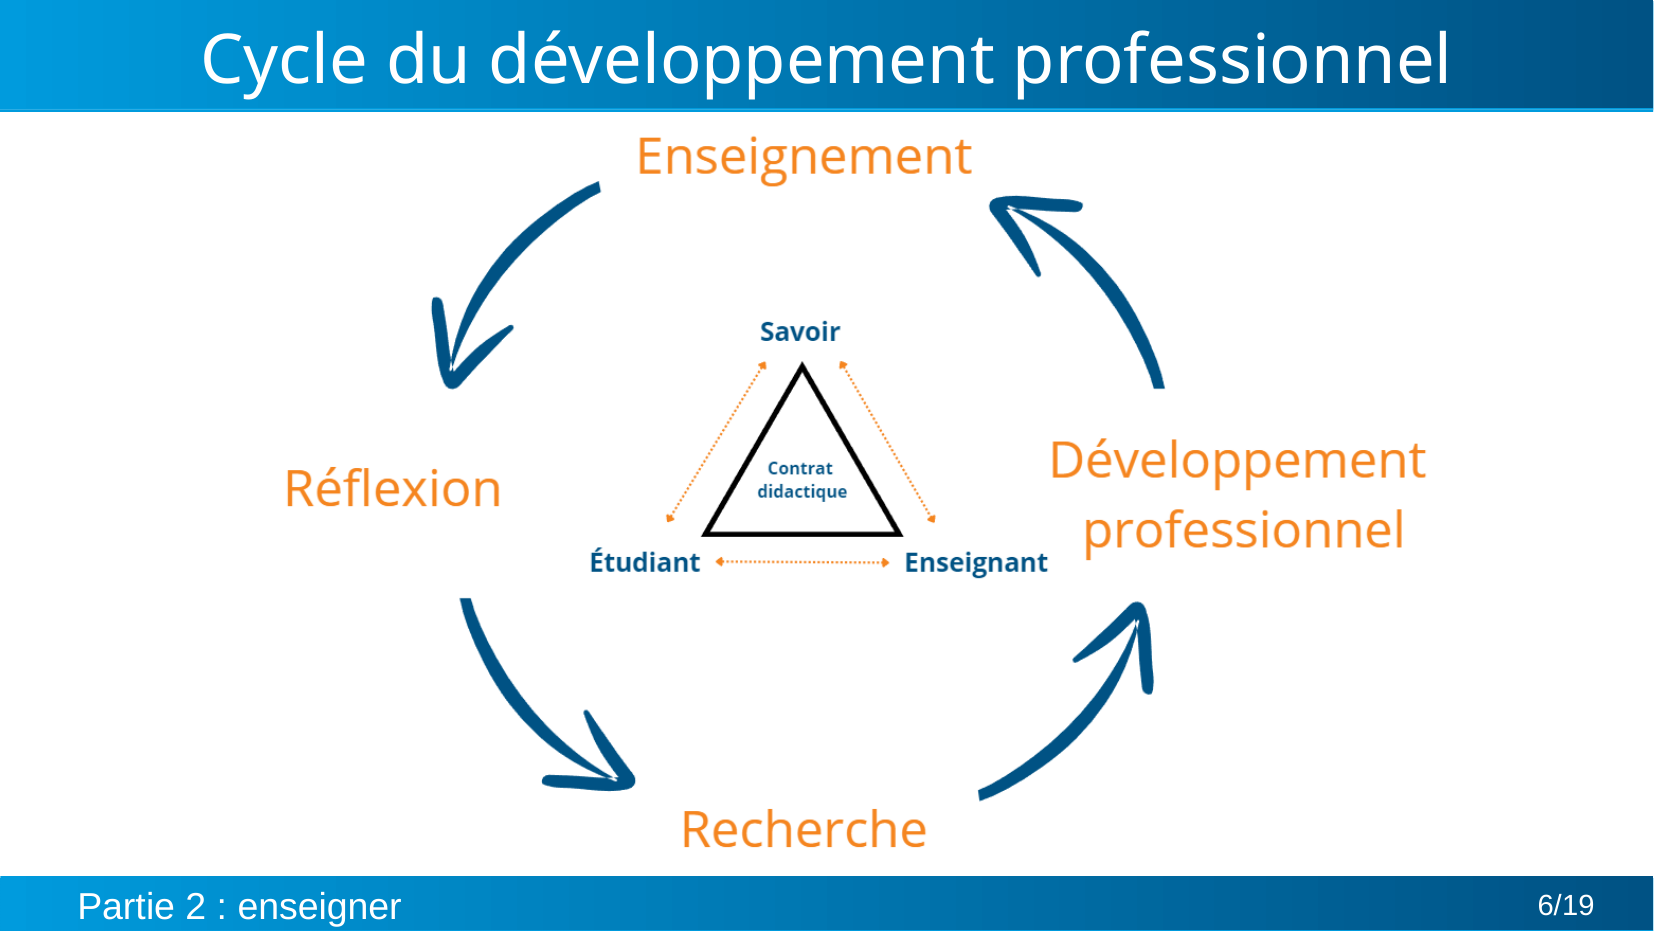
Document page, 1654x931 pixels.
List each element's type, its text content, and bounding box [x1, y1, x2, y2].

text_box Partie 2 : enseigner [62, 878, 417, 931]
title Cycle du développement professionnel [59, 17, 1595, 97]
picture [271, 125, 1441, 863]
